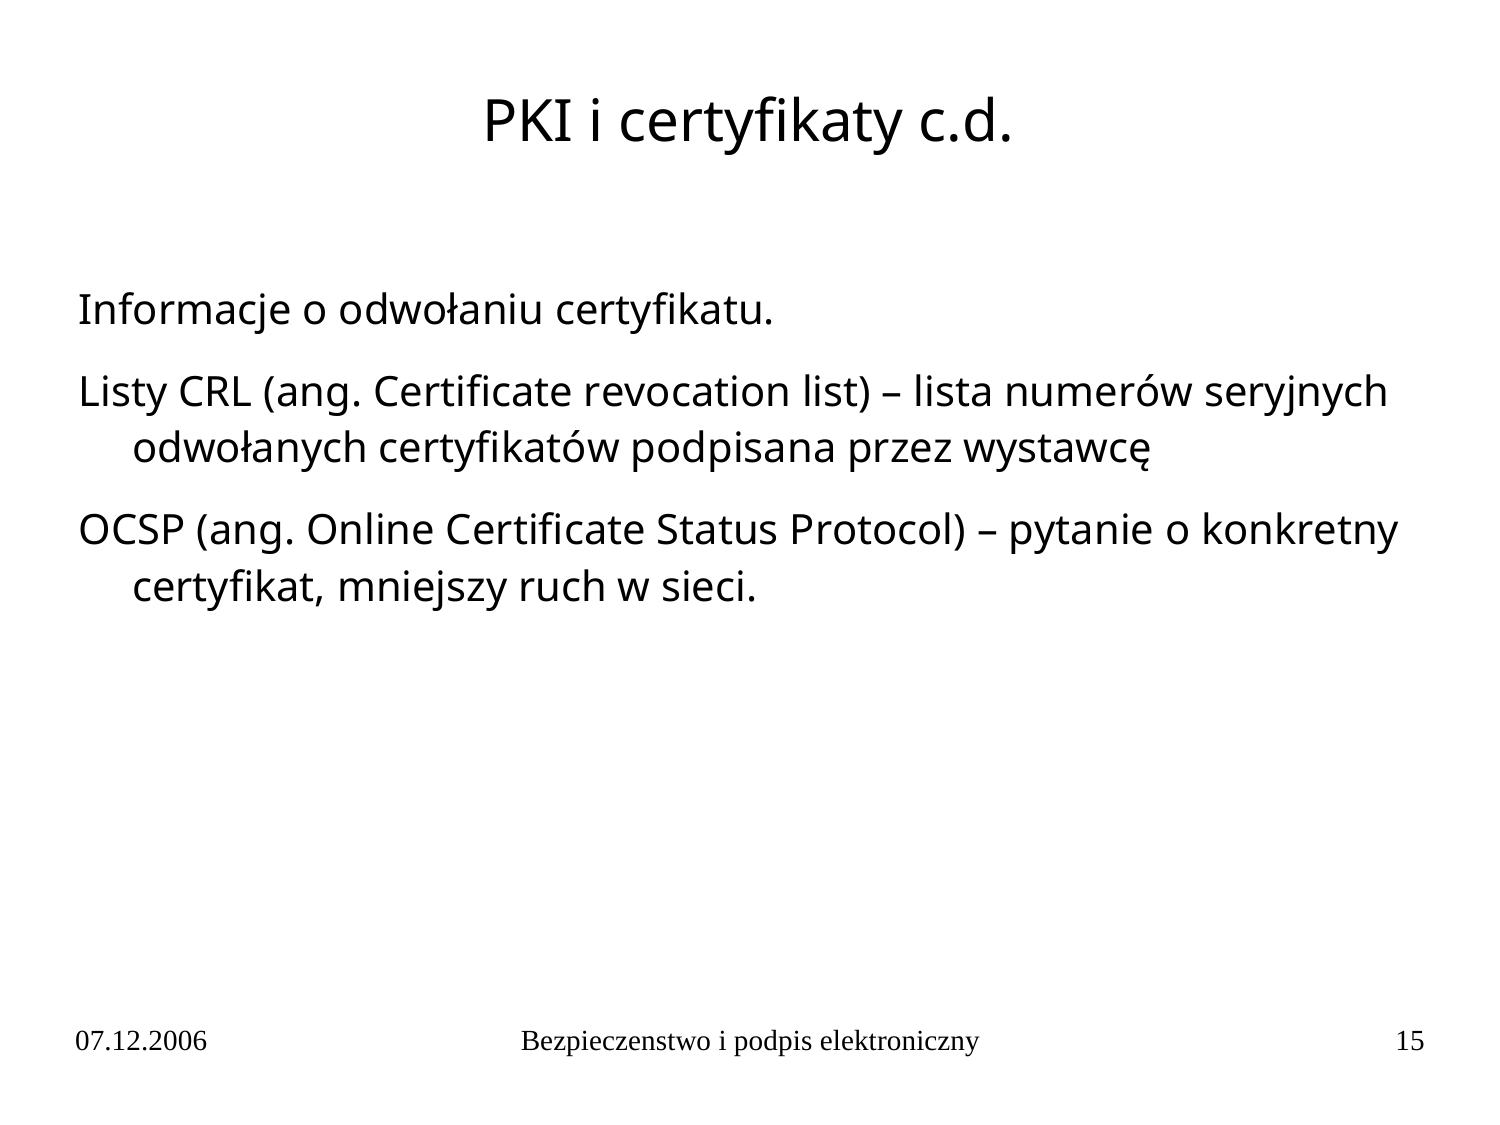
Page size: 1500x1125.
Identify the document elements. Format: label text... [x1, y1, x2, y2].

list Informacje o odwołaniu certyfikatu. Listy CRL (ang. Certificate revocation list) – lista numerów seryjnych odwołanych certyfikatów podpisana przez wystawcę OCSP (ang. Online Certificate Status Protocol) – pytanie o konkretny certyfikat, mniejszy ruch w sieci. [61, 279, 1448, 969]
title PKI i certyfikaty c.d. [59, 60, 1437, 178]
